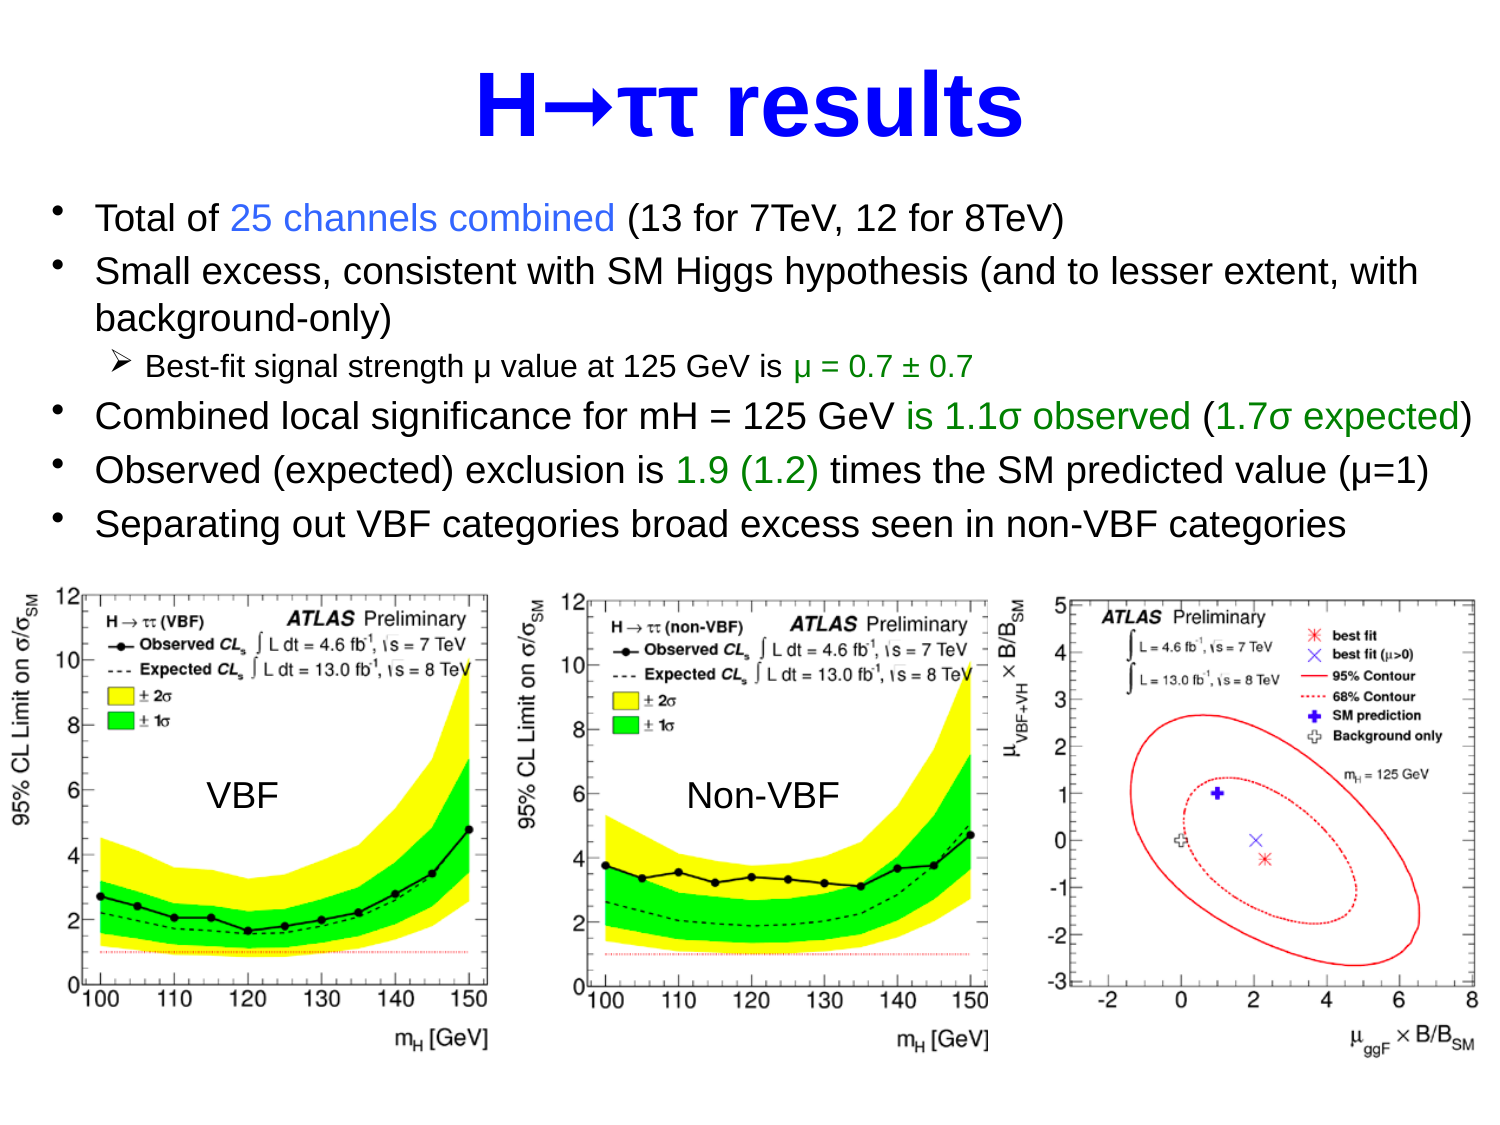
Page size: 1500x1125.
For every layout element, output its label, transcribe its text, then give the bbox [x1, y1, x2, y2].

title H➞ττ results [75, 29, 1425, 170]
list Total of 25 channels combined (13 for 7TeV, 12 for 8TeV) Small excess, consistent with SM Higgs hypothesis (and to lesser extent, with background-only) Best-fit signal strength μ value at 125 GeV is μ = 0.7 ± 0.7 Combined local significance for mH = 125 GeV is 1.1σ observed (1.7σ expected) Observed (expected) exclusion is 1.9 (1.2) times the SM predicted value (μ=1) Separating out VBF categories broad excess seen in non-VBF categories [36, 184, 1500, 564]
text_box VBF [191, 763, 389, 824]
text_box Non-VBF [671, 763, 869, 824]
picture [0, 570, 1500, 1064]
